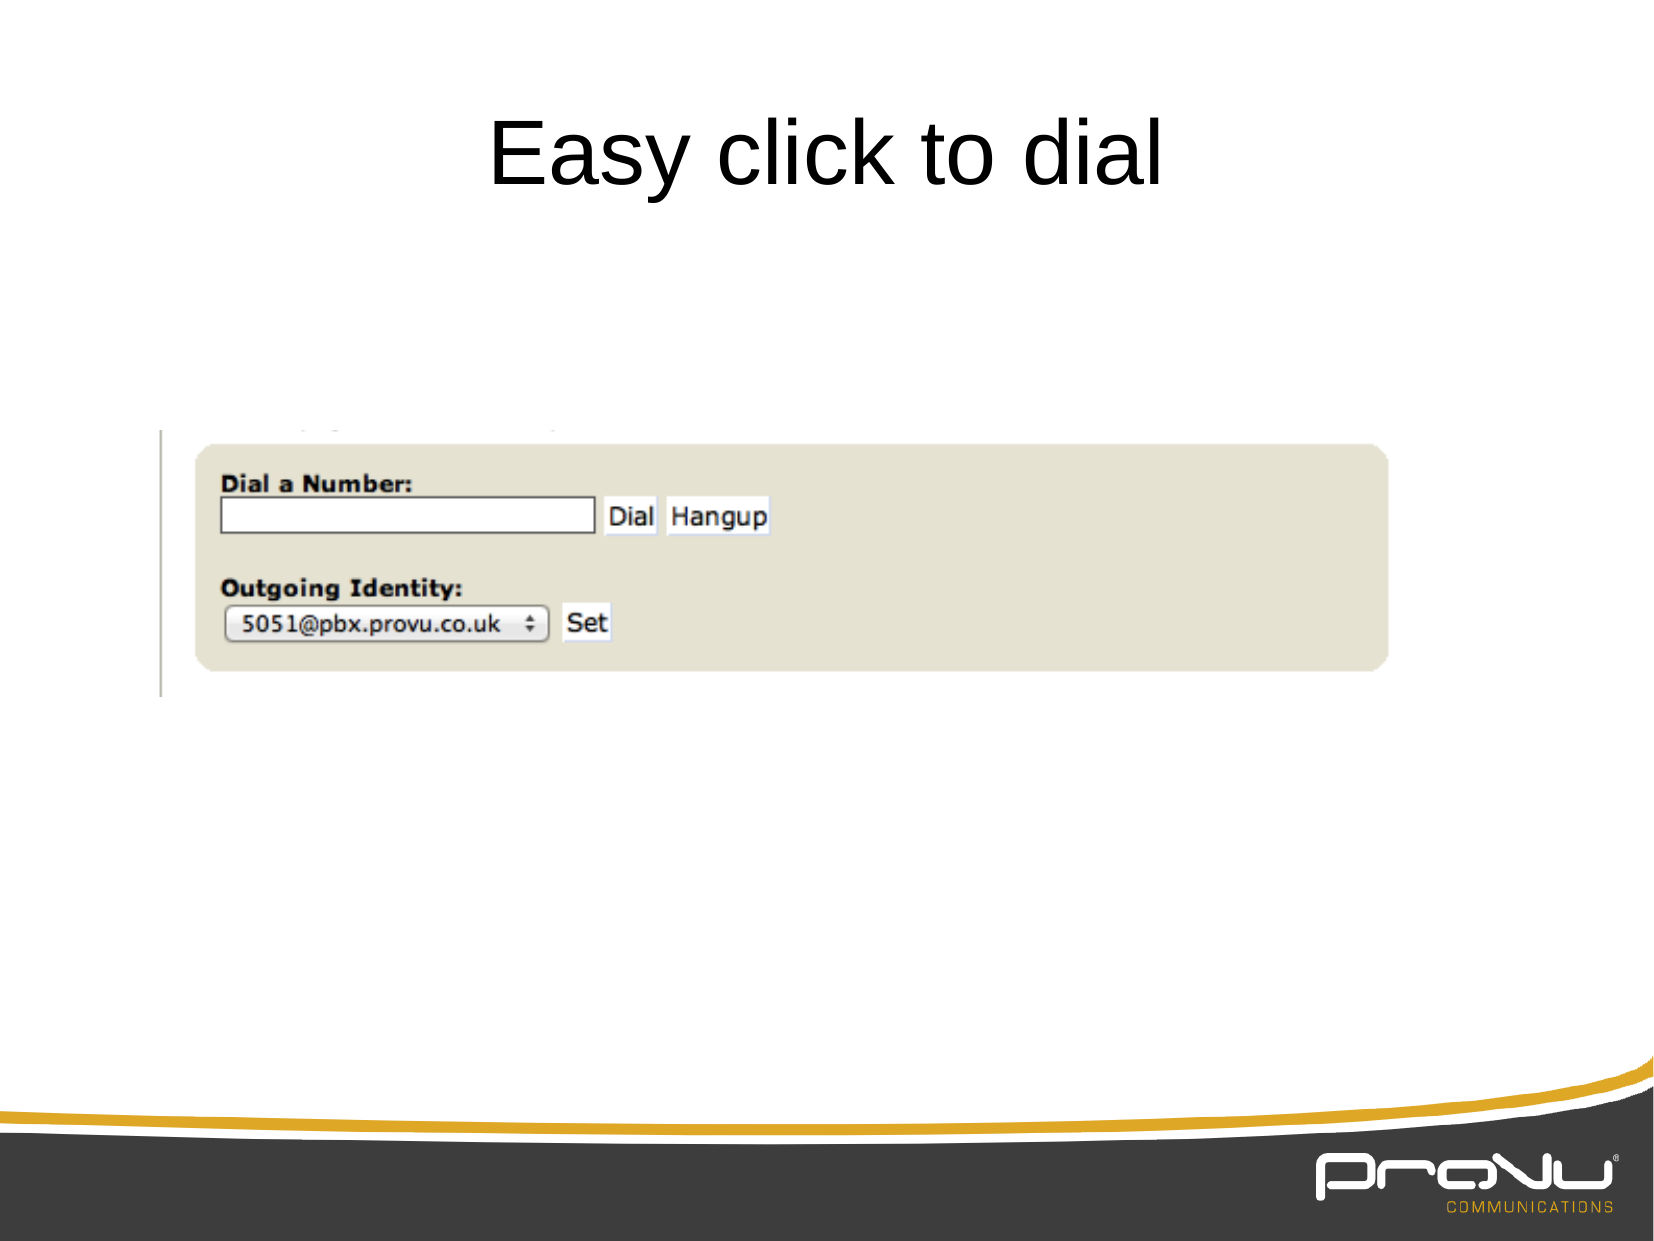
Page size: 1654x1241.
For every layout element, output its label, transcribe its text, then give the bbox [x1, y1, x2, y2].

picture [0, 1039, 1654, 1241]
title Easy click to dial [82, 49, 1571, 257]
picture [129, 430, 1512, 697]
